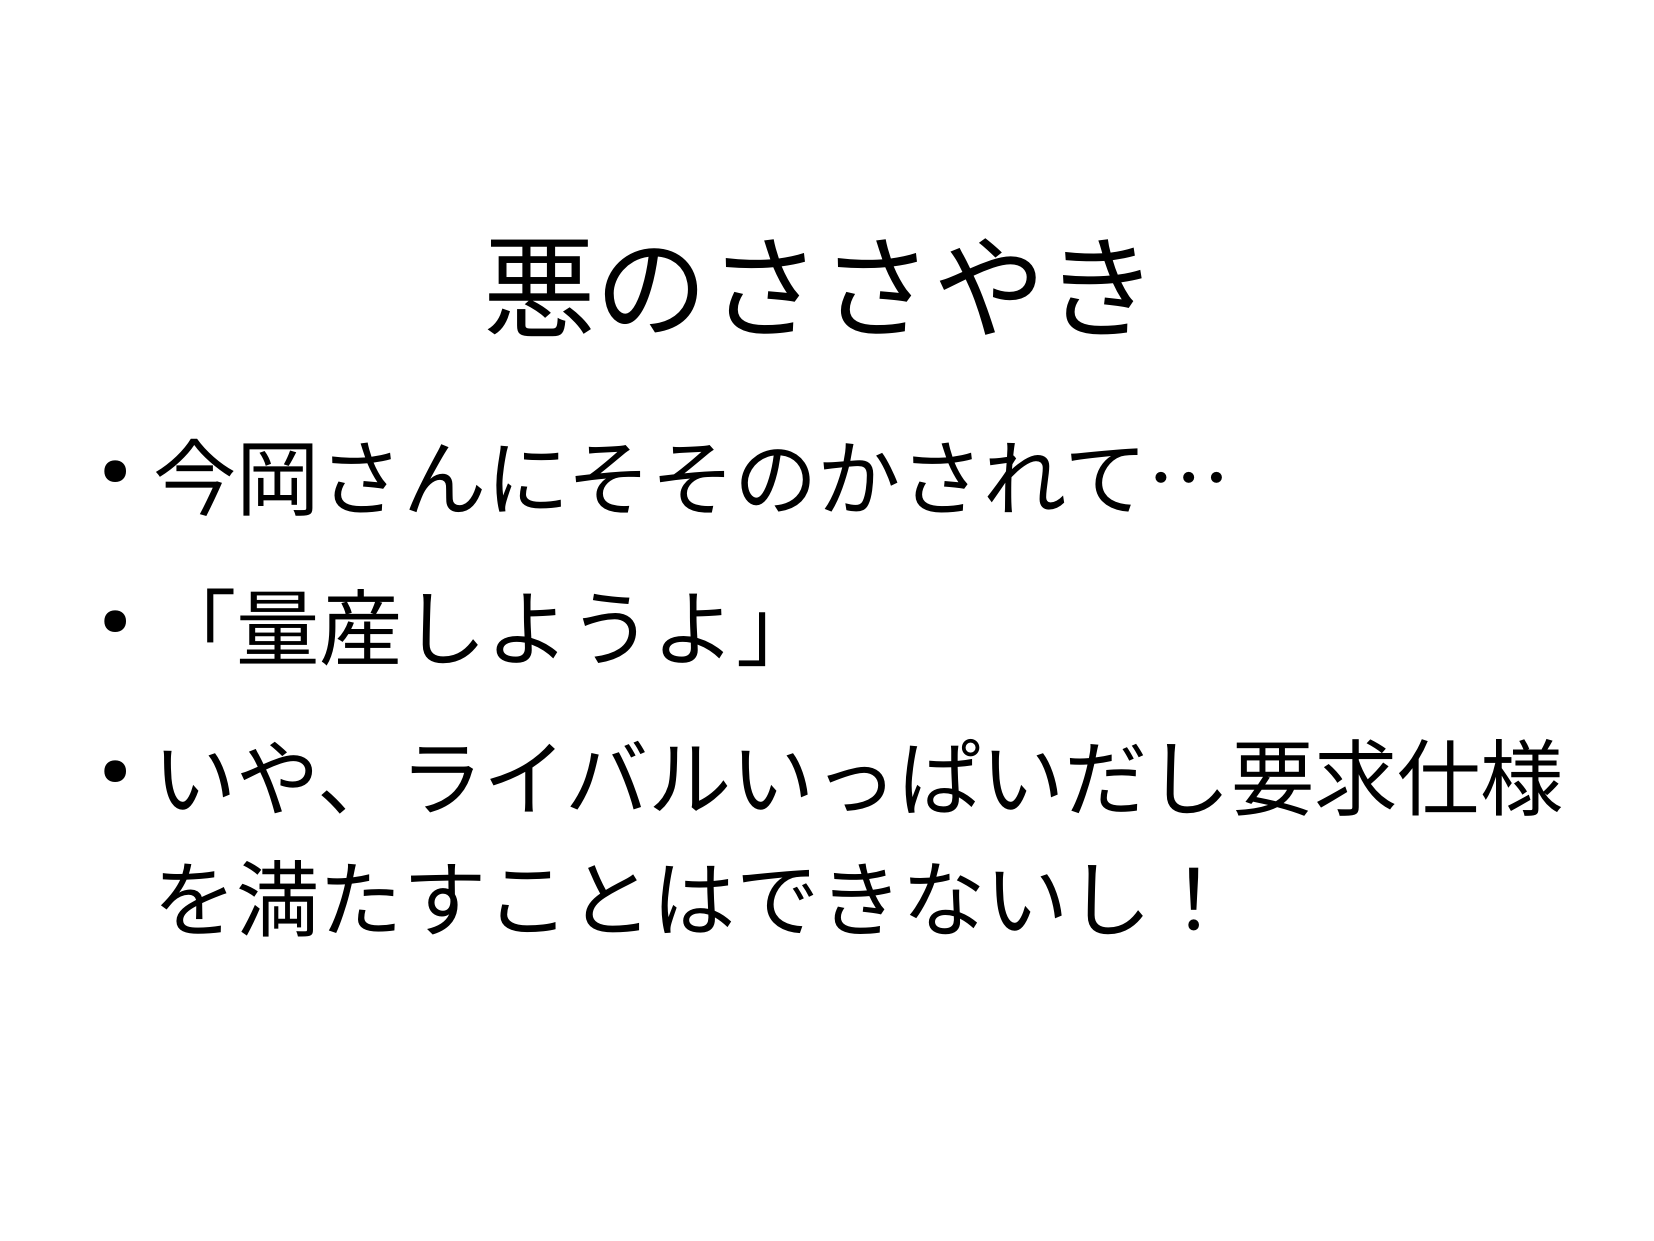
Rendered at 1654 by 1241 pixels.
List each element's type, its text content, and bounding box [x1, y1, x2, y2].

list 今岡さんにそそのかされて… 「量産しようよ」 いや、ライバルいっぱいだし要求仕様を満たすことはできないし！ [82, 413, 1571, 1109]
title 悪のささやき [76, 176, 1565, 384]
